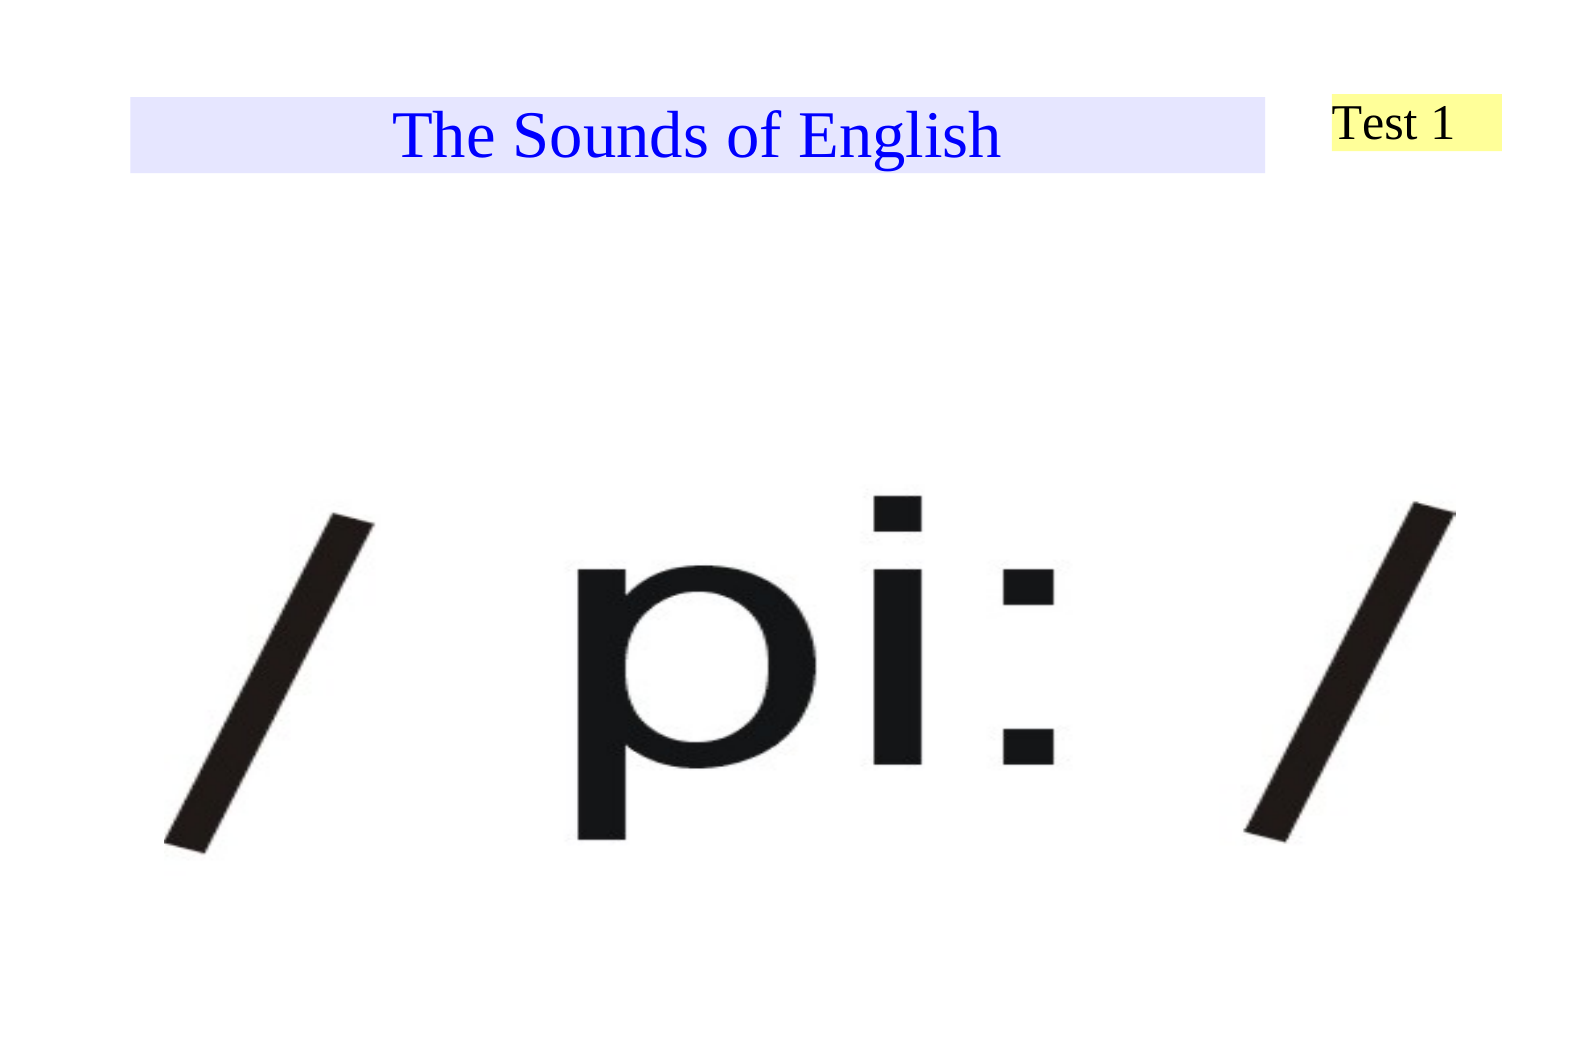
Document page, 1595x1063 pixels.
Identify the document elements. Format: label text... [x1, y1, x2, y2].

text_box The Sounds of English [130, 97, 1266, 174]
text_box Test 1 [1331, 94, 1502, 152]
picture [164, 425, 1456, 891]
